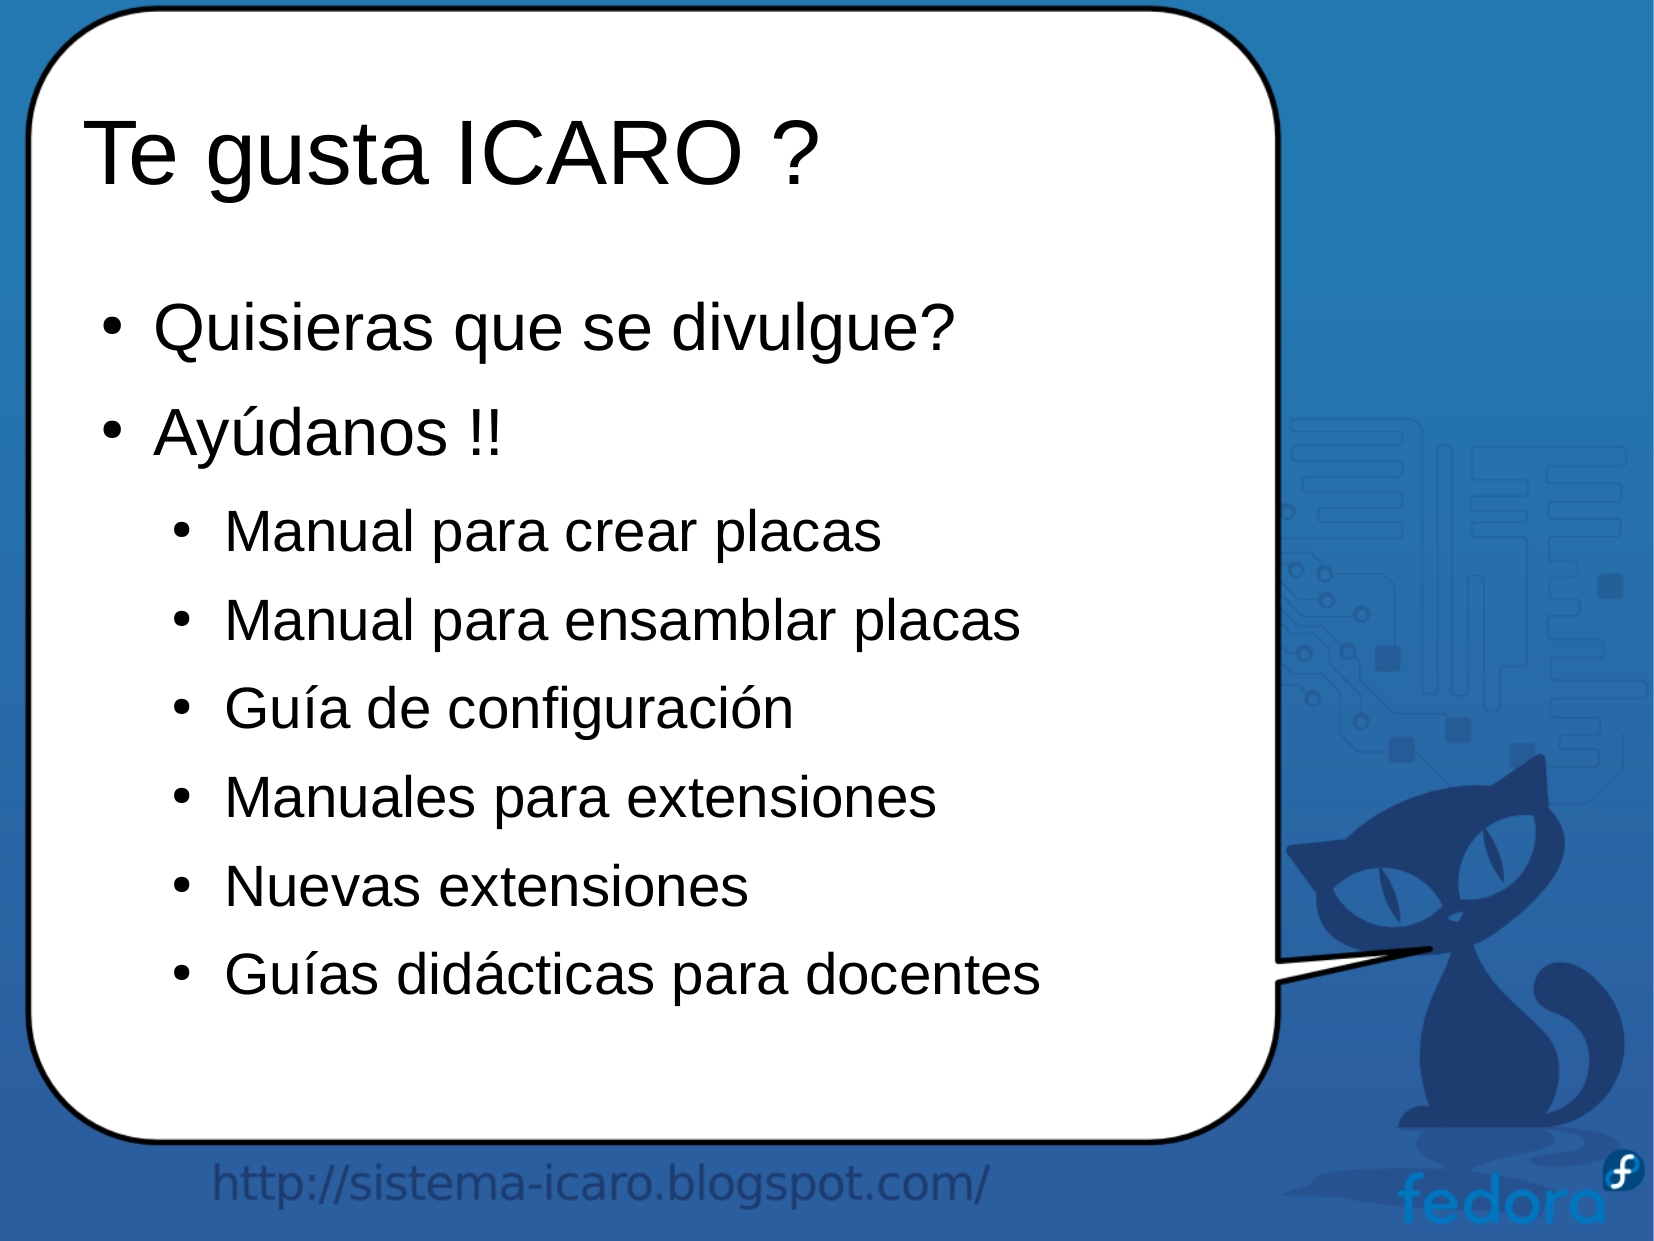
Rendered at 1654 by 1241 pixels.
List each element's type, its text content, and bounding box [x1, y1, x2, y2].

title Te gusta ICARO ? [82, 49, 1571, 257]
picture [0, 0, 1654, 1241]
list Quisieras que se divulgue? Ayúdanos !! Manual para crear placas Manual para ensamblar placas Guía de configuración Manuales para extensiones Nuevas extensiones Guías didácticas para docentes [82, 290, 1571, 1109]
